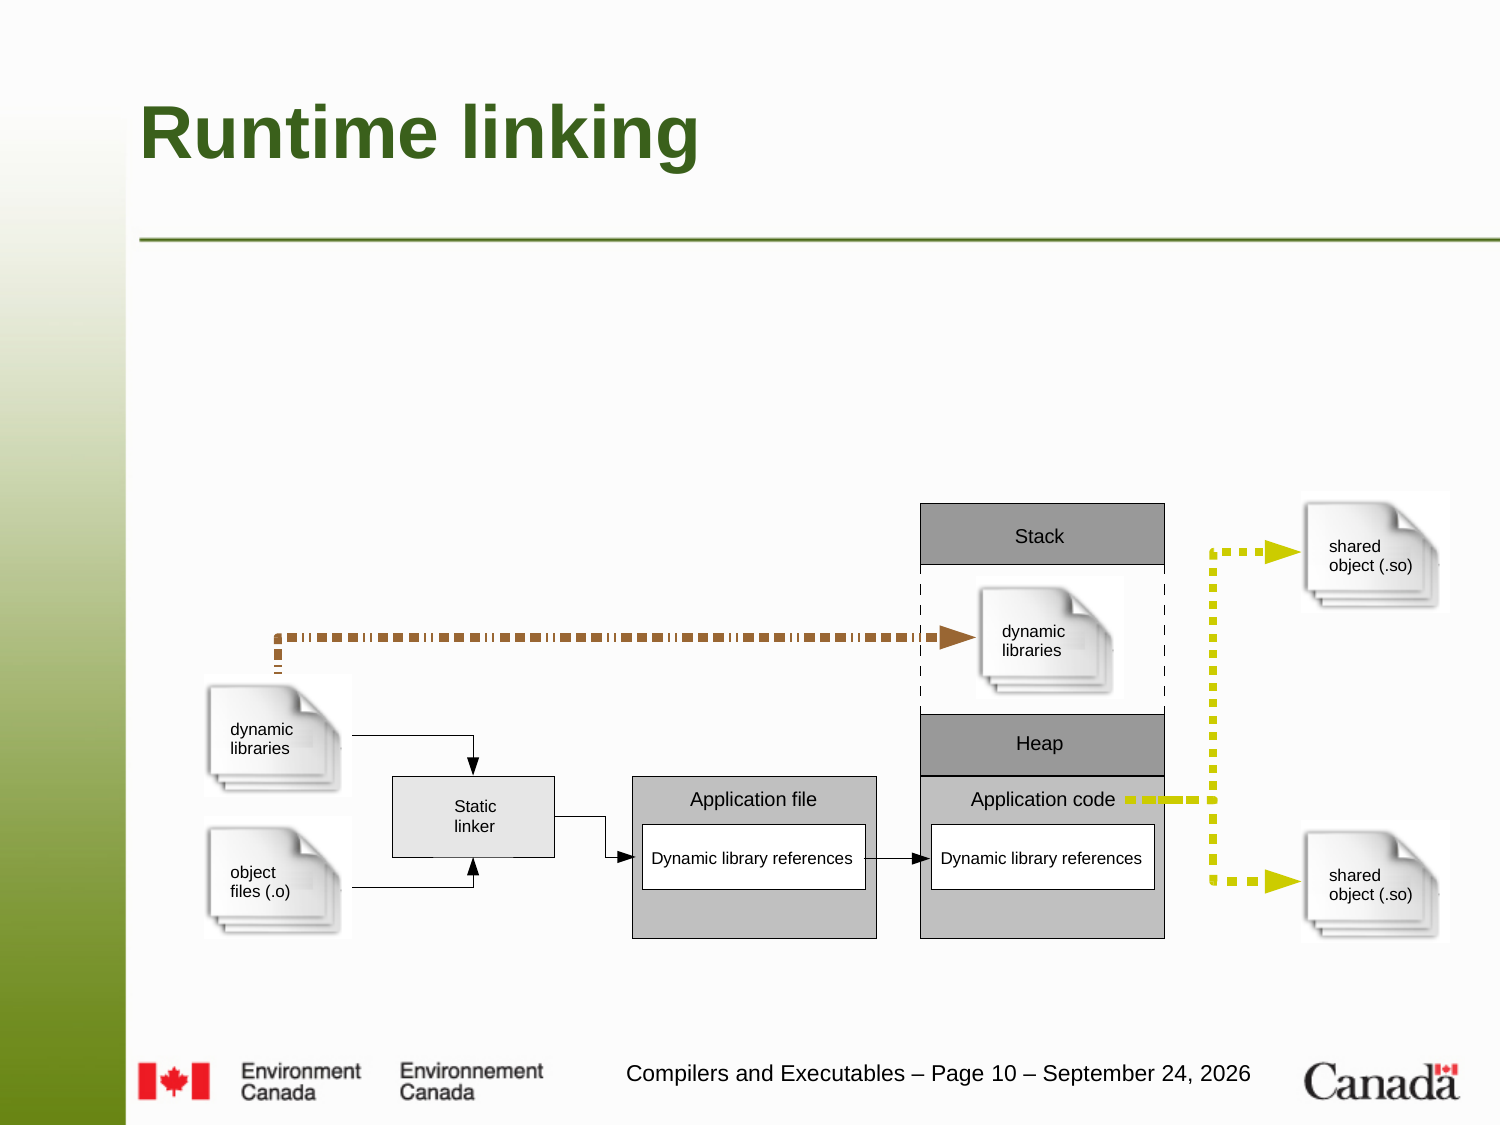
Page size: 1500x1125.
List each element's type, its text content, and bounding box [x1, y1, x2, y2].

list [125, 255, 1463, 1010]
picture [0, 0, 1500, 1125]
title Runtime linking [125, 45, 1463, 221]
